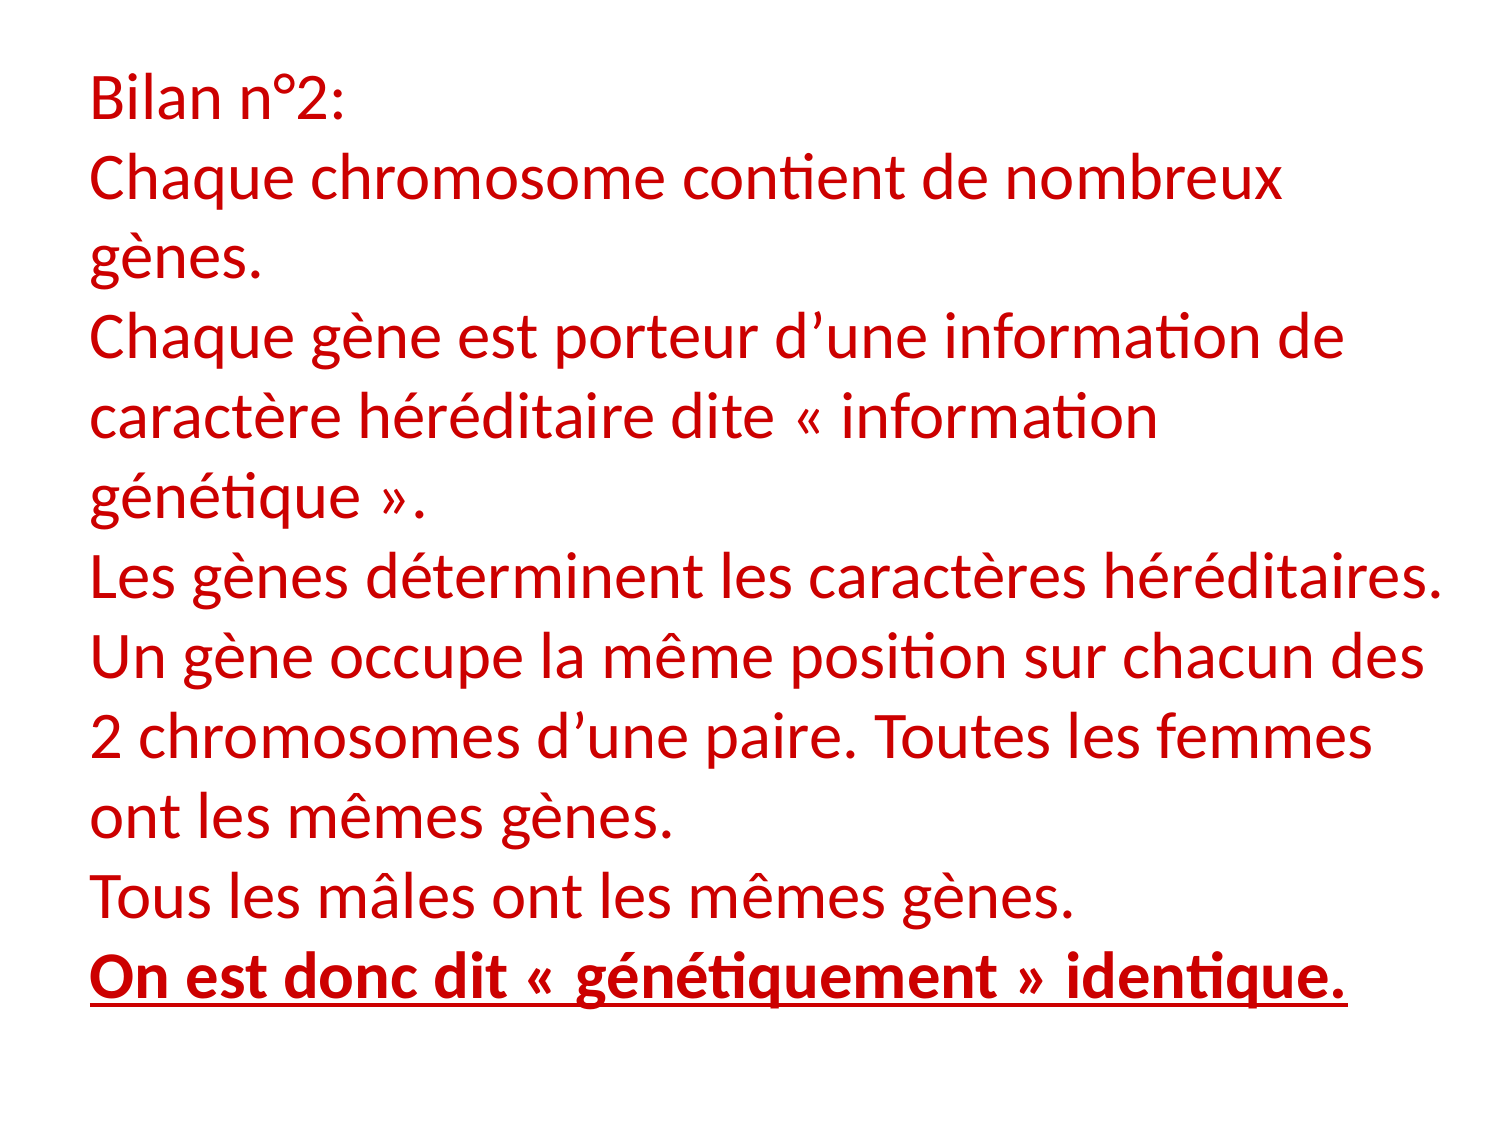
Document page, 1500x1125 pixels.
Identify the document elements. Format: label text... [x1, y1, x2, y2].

text_box Bilan n°2: Chaque chromosome contient de nombreux gènes. Chaque gène est porteur d’une information de caractère héréditaire dite « information génétique ». Les gènes déterminent les caractères héréditaires. Un gène occupe la même position sur chacun des 2 chromosomes d’une paire. Toutes les femmes ont les mêmes gènes. Tous les mâles ont les mêmes gènes. On est donc dit « génétiquement » identique. [75, 45, 1471, 1047]
